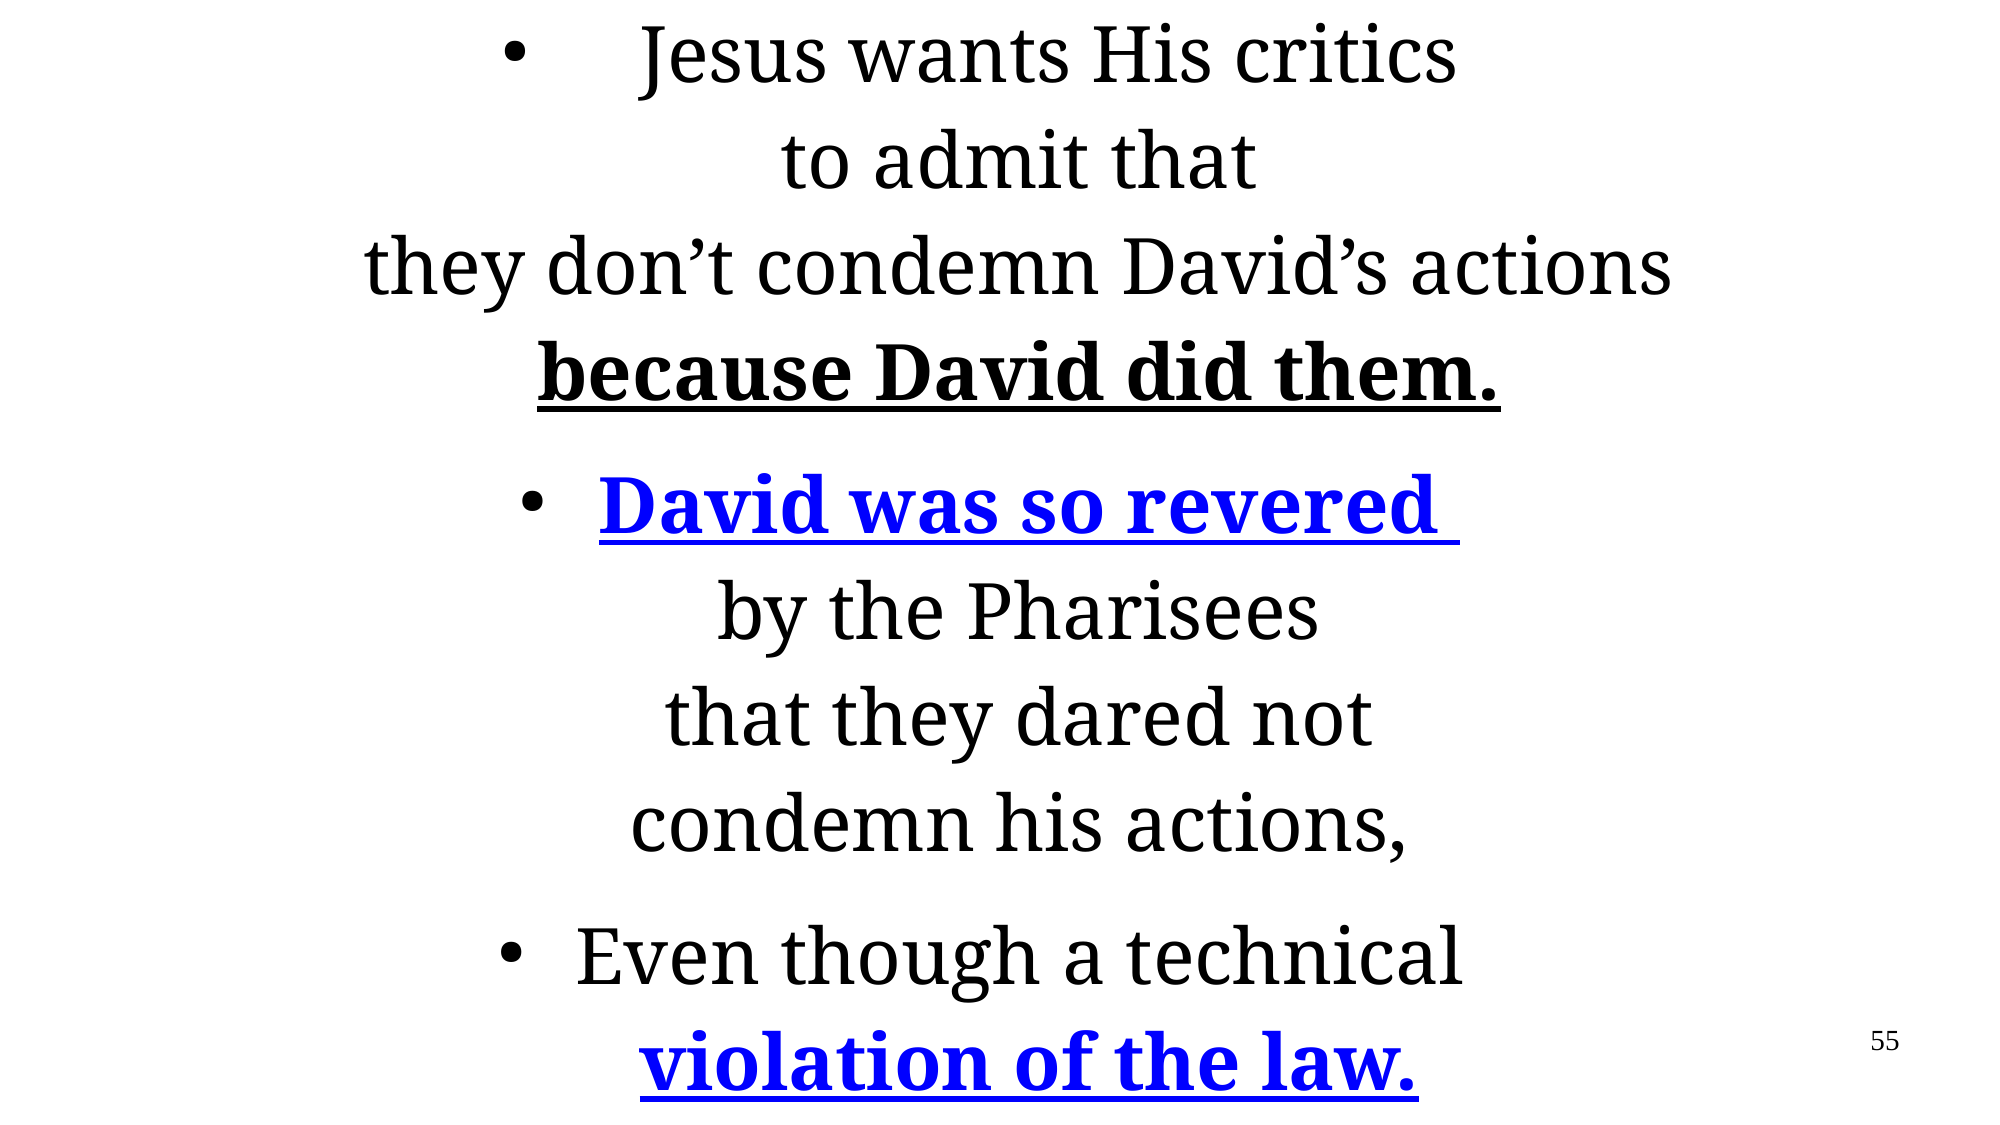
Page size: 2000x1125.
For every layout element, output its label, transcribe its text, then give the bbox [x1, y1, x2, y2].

list Jesus wants His critics to admit that they don’t condemn David’s actions because David did them. David was so revered by the Pharisees that they dared not condemn his actions, Even though a technical violation of the law. [0, 0, 1996, 1123]
